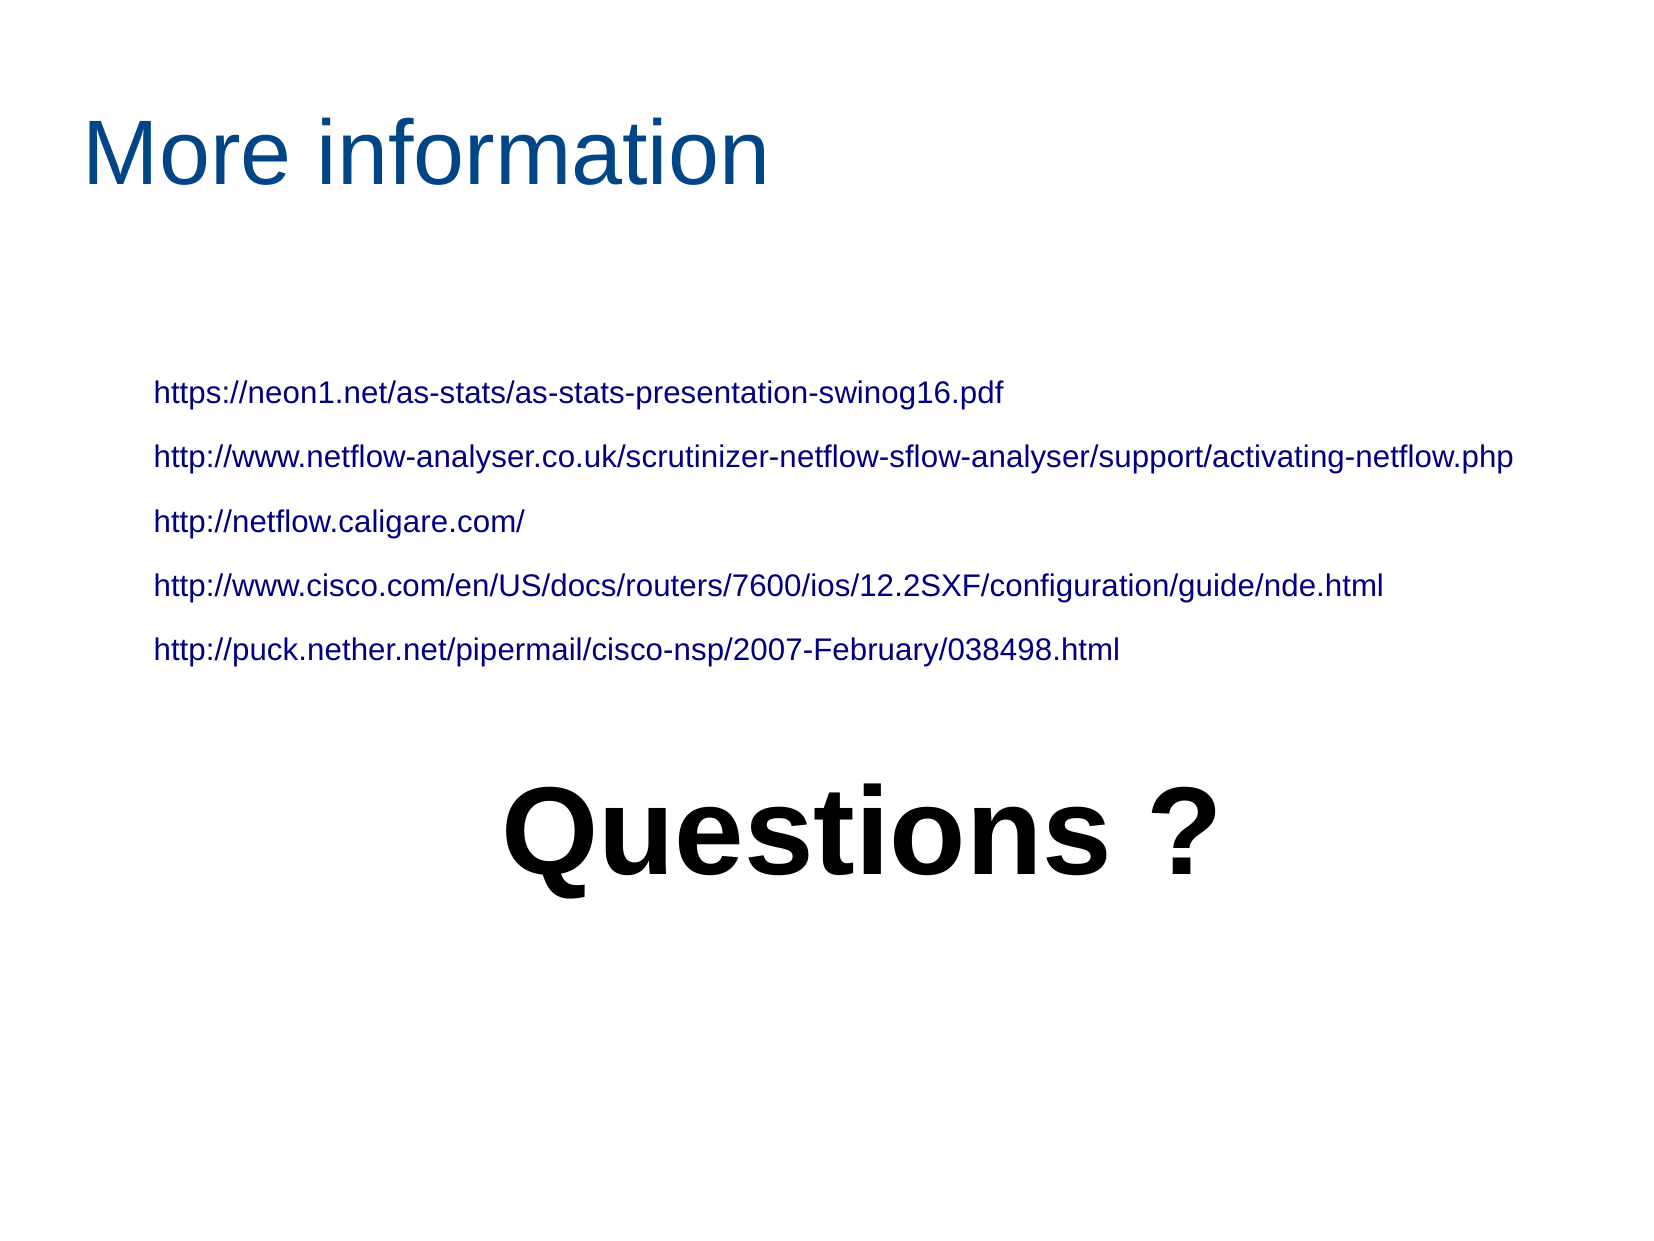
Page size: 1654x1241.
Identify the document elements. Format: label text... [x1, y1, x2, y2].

title More information [82, 56, 1571, 250]
list https://neon1.net/as-stats/as-stats-presentation-swinog16.pdf http://www.netflow-analyser.co.uk/scrutinizer-netflow-sflow-analyser/support/activating-netflow.php http://netflow.caligare.com/ http://www.cisco.com/en/US/docs/routers/7600/ios/12.2SXF/configuration/guide/nde.html http://puck.nether.net/pipermail/cisco-nsp/2007-February/038498.html Questions ? [82, 290, 1571, 1094]
